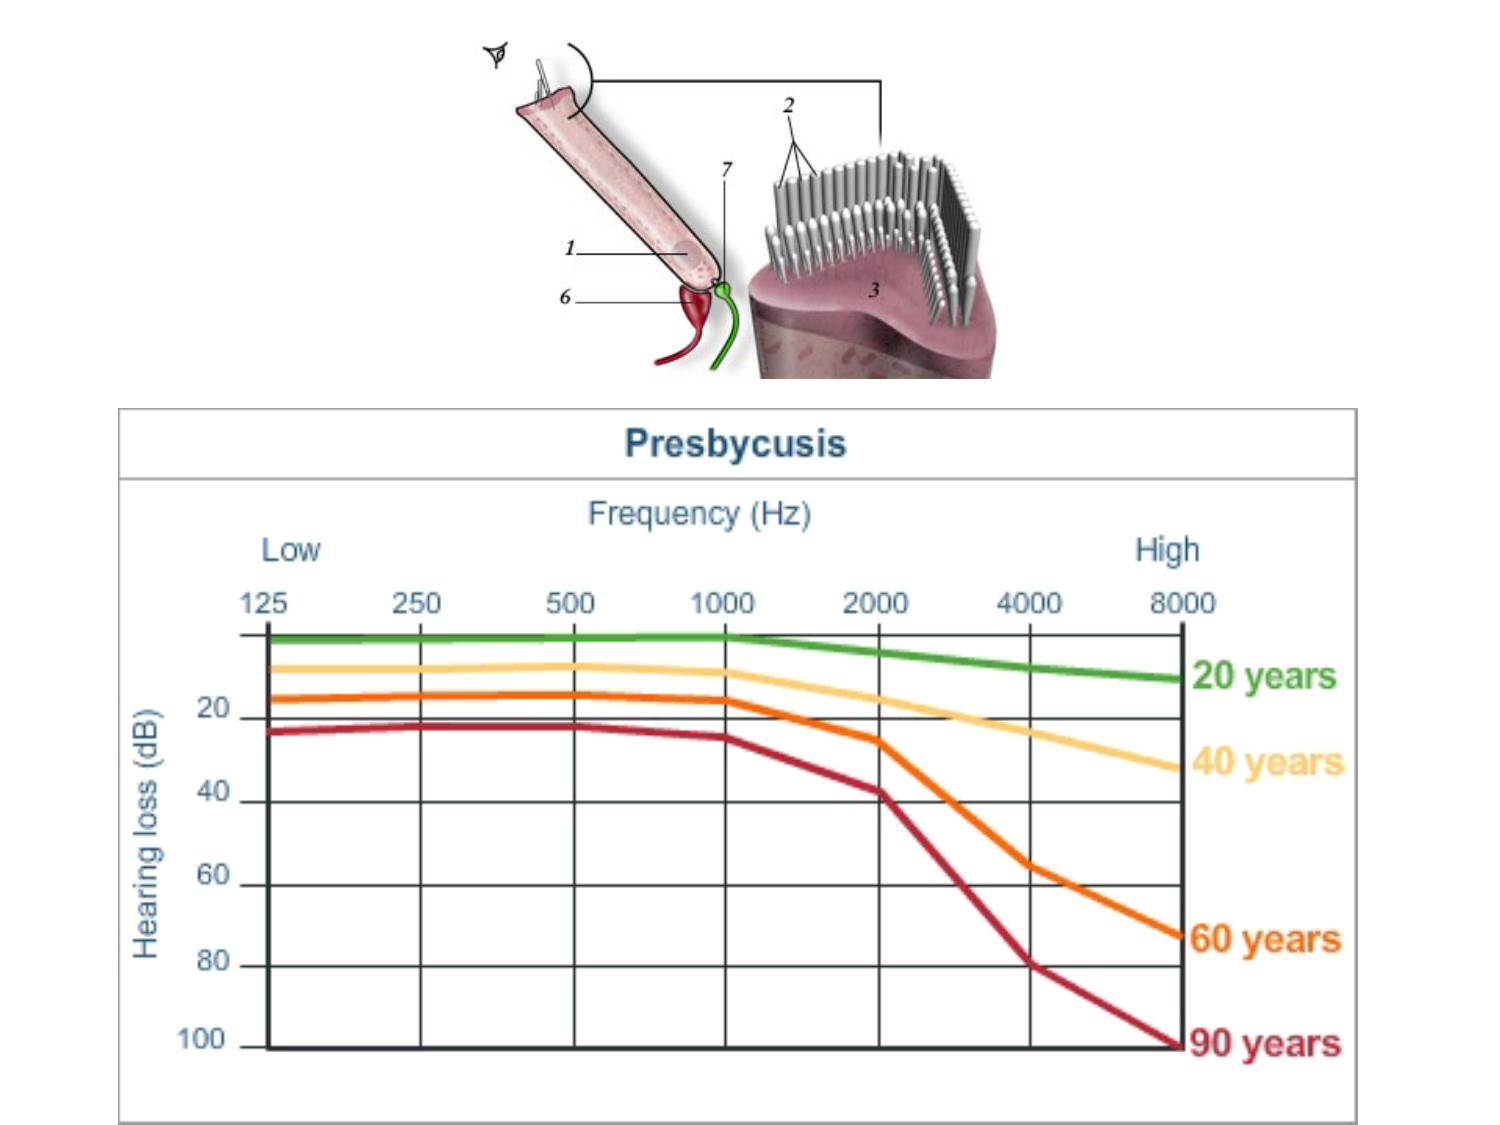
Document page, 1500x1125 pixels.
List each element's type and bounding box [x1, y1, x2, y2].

picture [472, 28, 1004, 379]
picture [118, 408, 1358, 1125]
